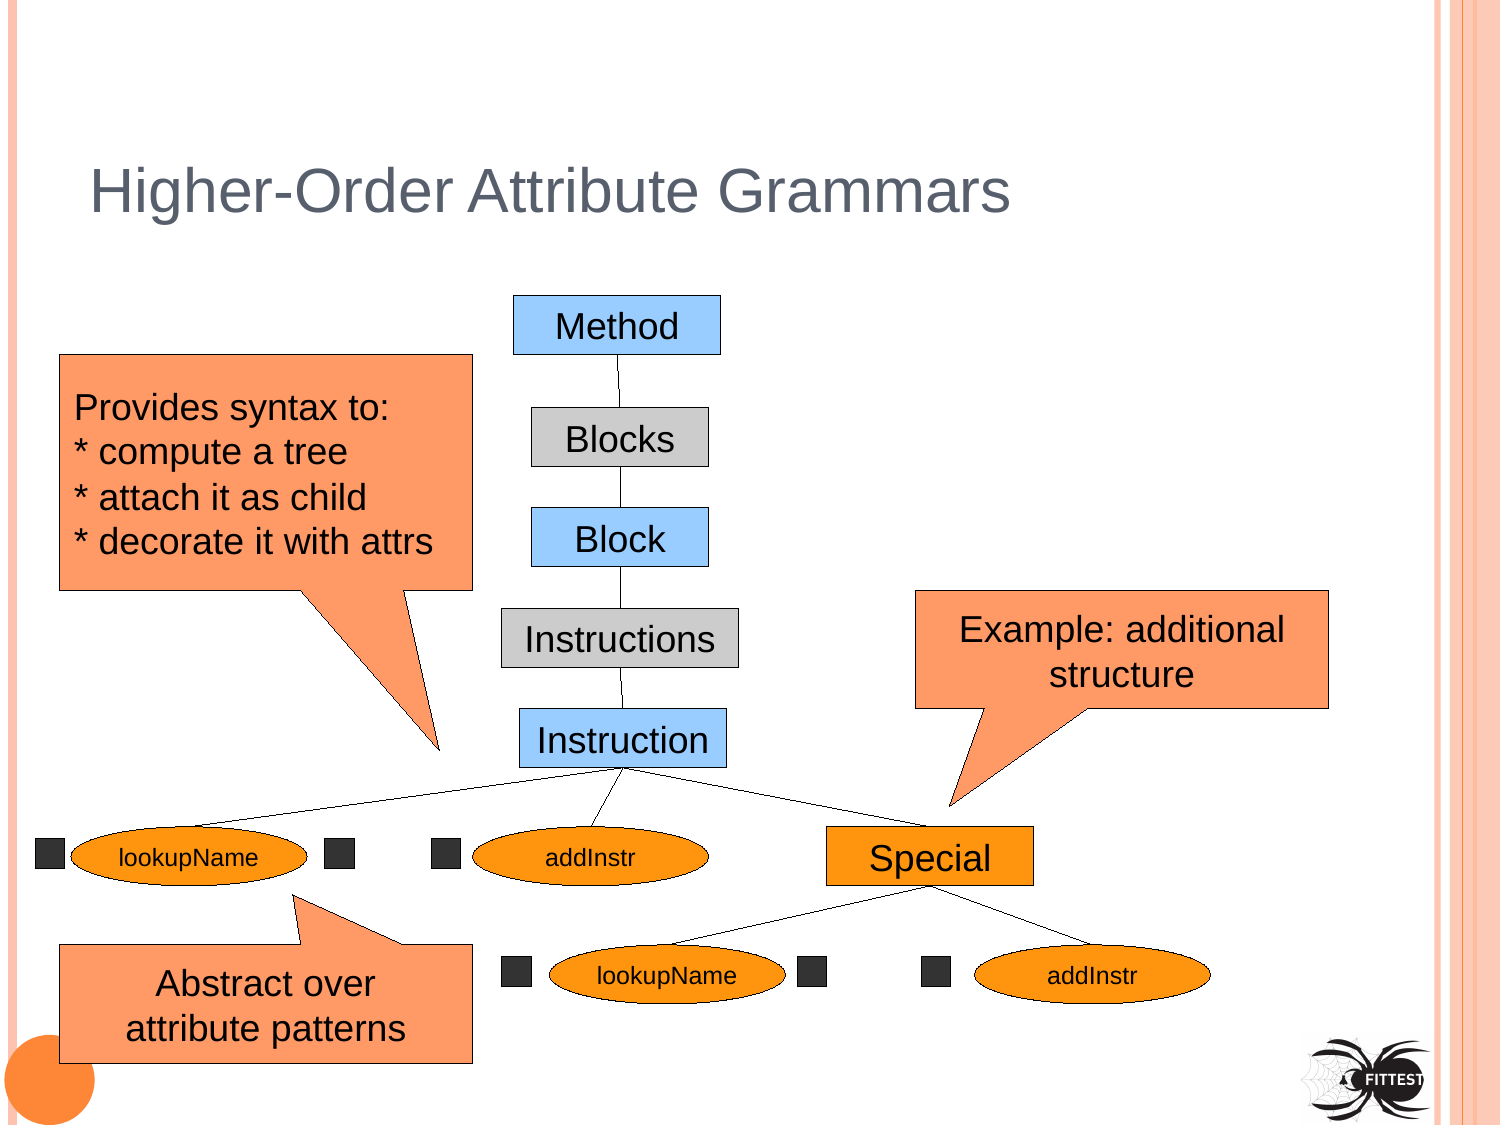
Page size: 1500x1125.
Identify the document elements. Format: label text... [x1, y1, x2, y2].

text_box Special [826, 826, 1034, 886]
text_box lookupName [70, 826, 308, 886]
text_box lookupName [549, 944, 786, 1004]
text_box [797, 956, 827, 987]
text_box Abstract over attribute patterns [59, 894, 473, 1064]
text_box Example: additional structure [915, 590, 1329, 807]
text_box [921, 956, 951, 987]
text_box Blocks [531, 407, 709, 467]
text_box [324, 838, 355, 869]
text_box Block [531, 507, 709, 567]
text_box addInstr [974, 944, 1211, 1004]
text_box addInstr [472, 826, 709, 886]
text_box Method [513, 295, 721, 355]
title Higher-Order Attribute Grammars [74, 44, 1300, 233]
text_box Instructions [501, 608, 739, 668]
text_box [501, 956, 532, 987]
text_box Provides syntax to: * compute a tree * attach it as child * decorate it with attrs [59, 354, 473, 751]
text_box [431, 838, 461, 869]
text_box Instruction [519, 708, 727, 768]
text_box [35, 838, 65, 869]
